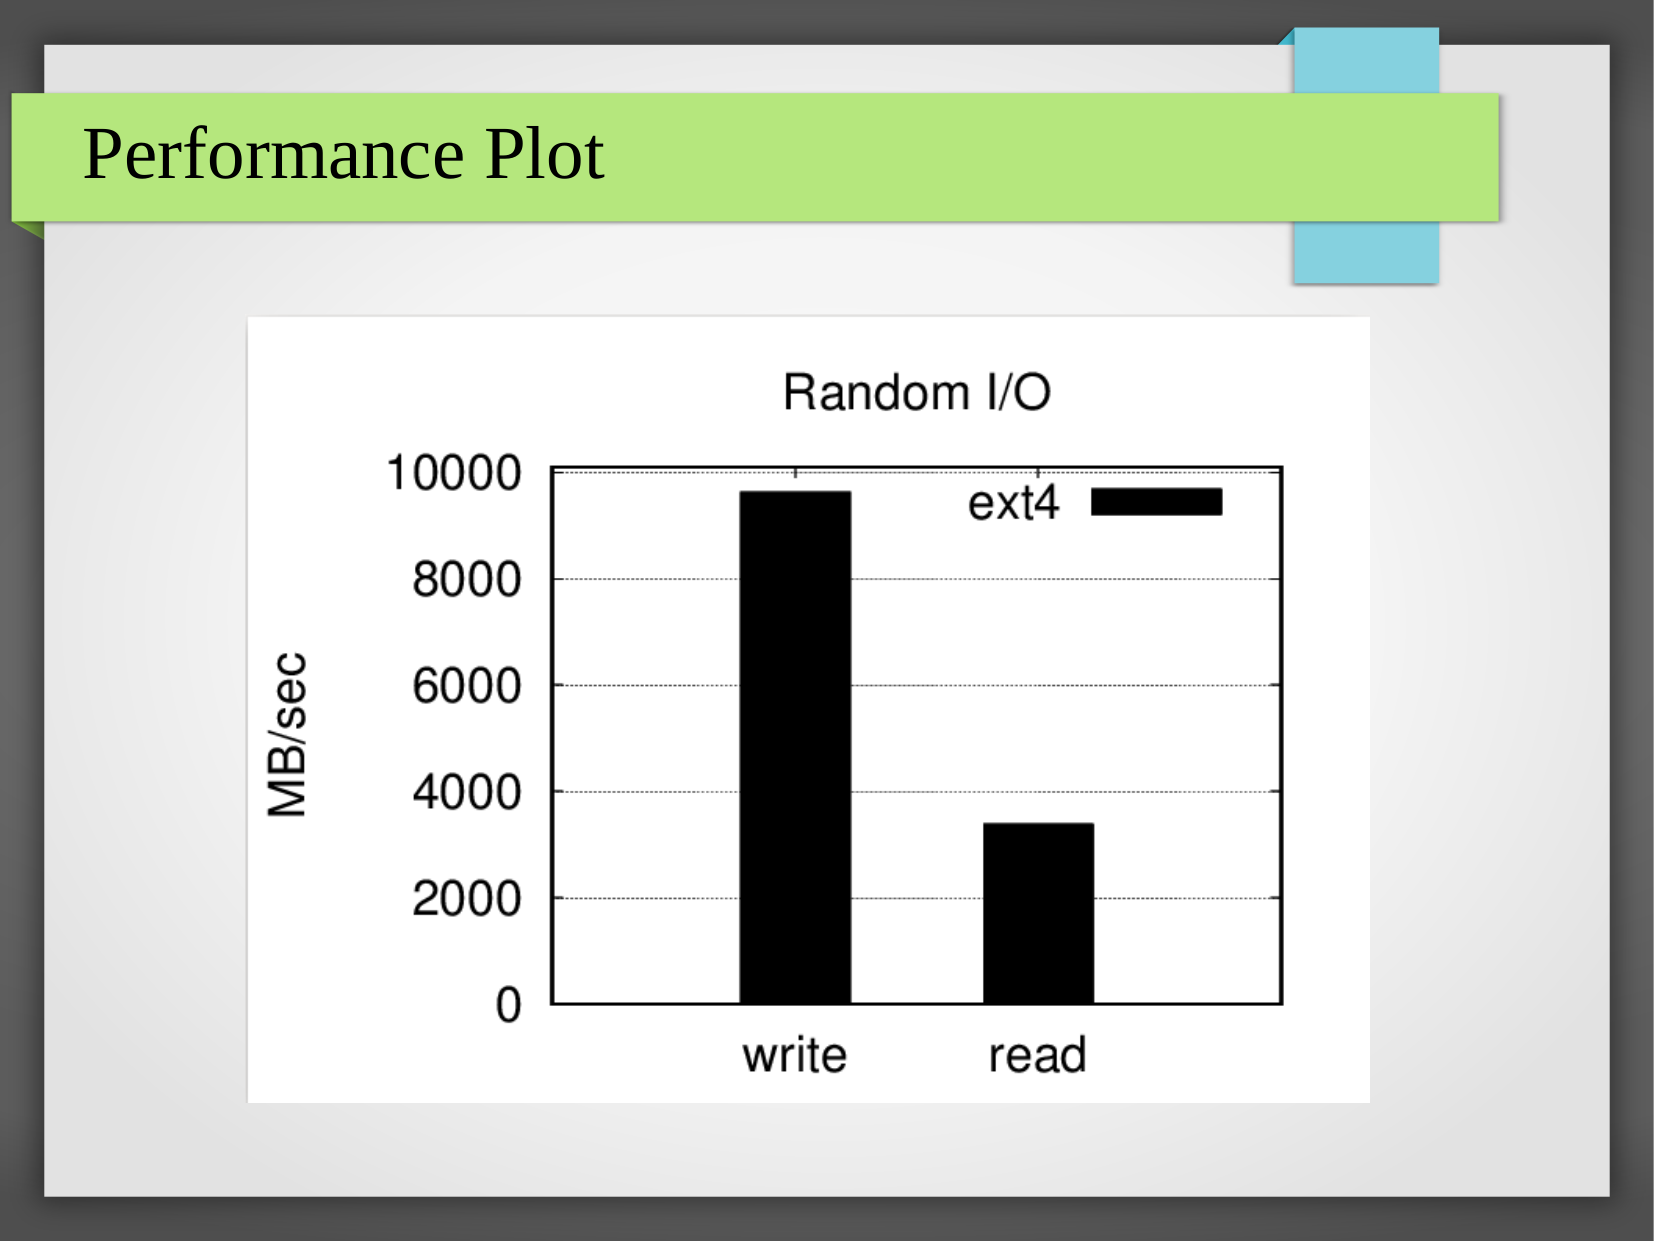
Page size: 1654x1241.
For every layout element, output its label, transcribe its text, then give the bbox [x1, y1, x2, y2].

picture [0, 0, 1654, 1241]
title Performance Plot [82, 94, 1264, 213]
